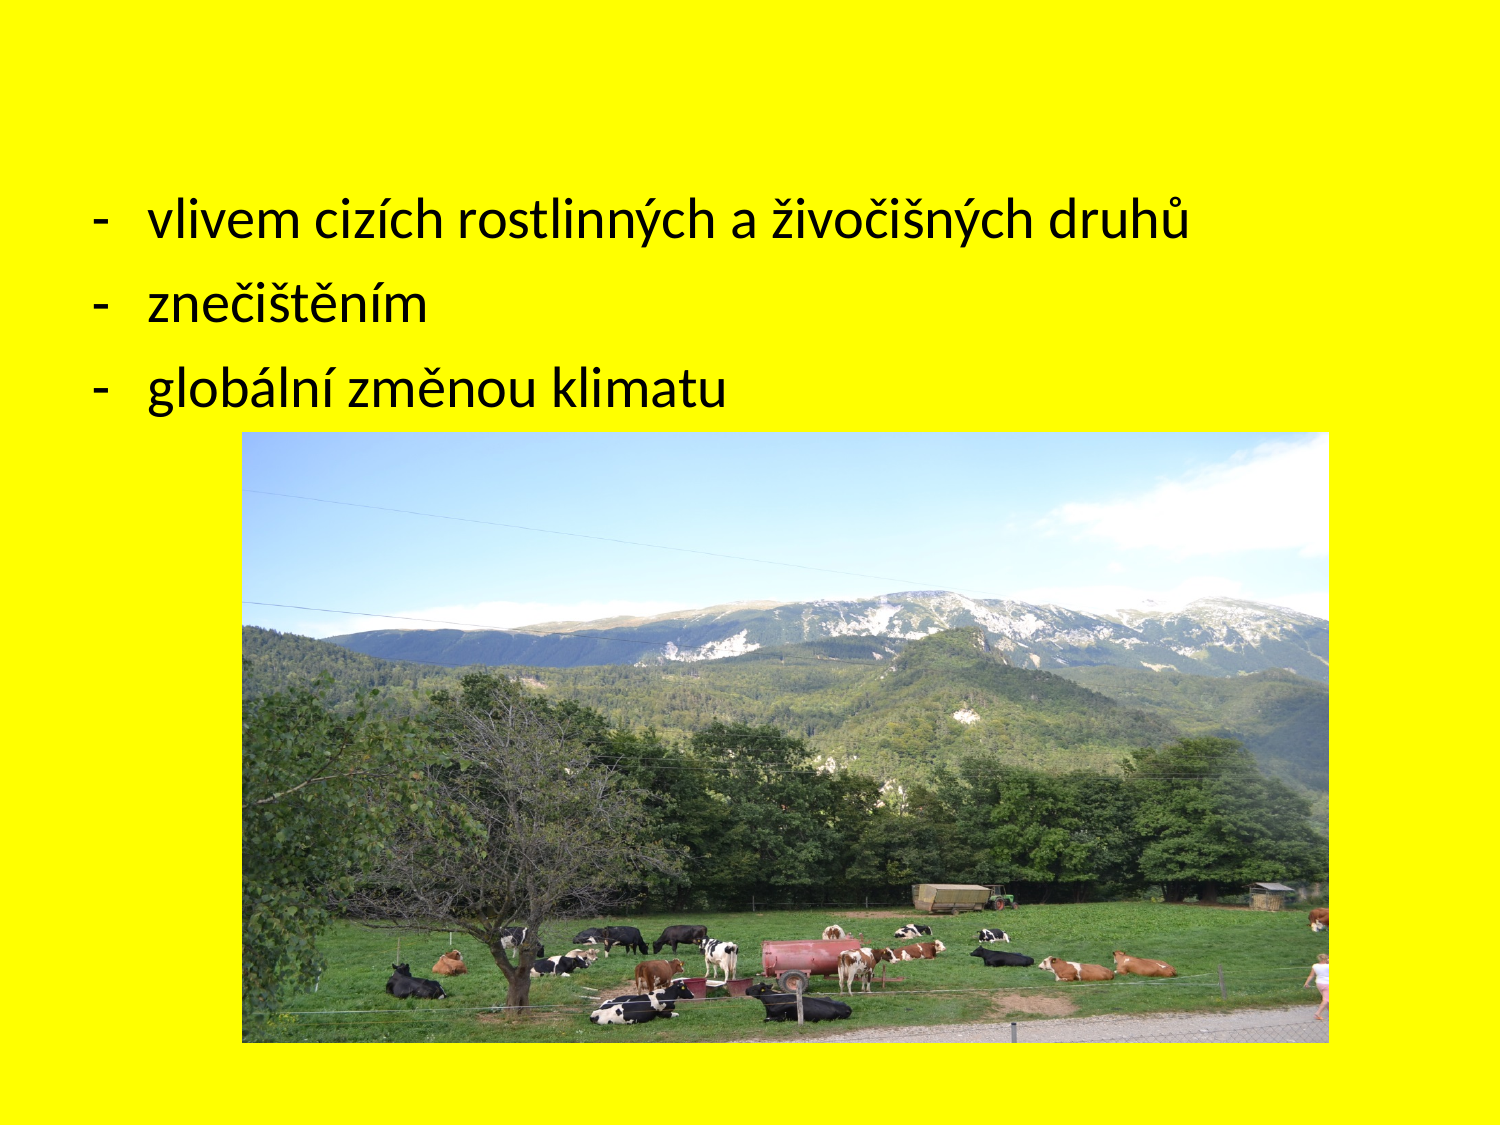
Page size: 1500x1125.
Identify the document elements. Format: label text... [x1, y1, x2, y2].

picture [242, 432, 1329, 1043]
list vlivem cizích rostlinných a živočišných druhů znečištěním globální změnou klimatu [76, 172, 1427, 1125]
